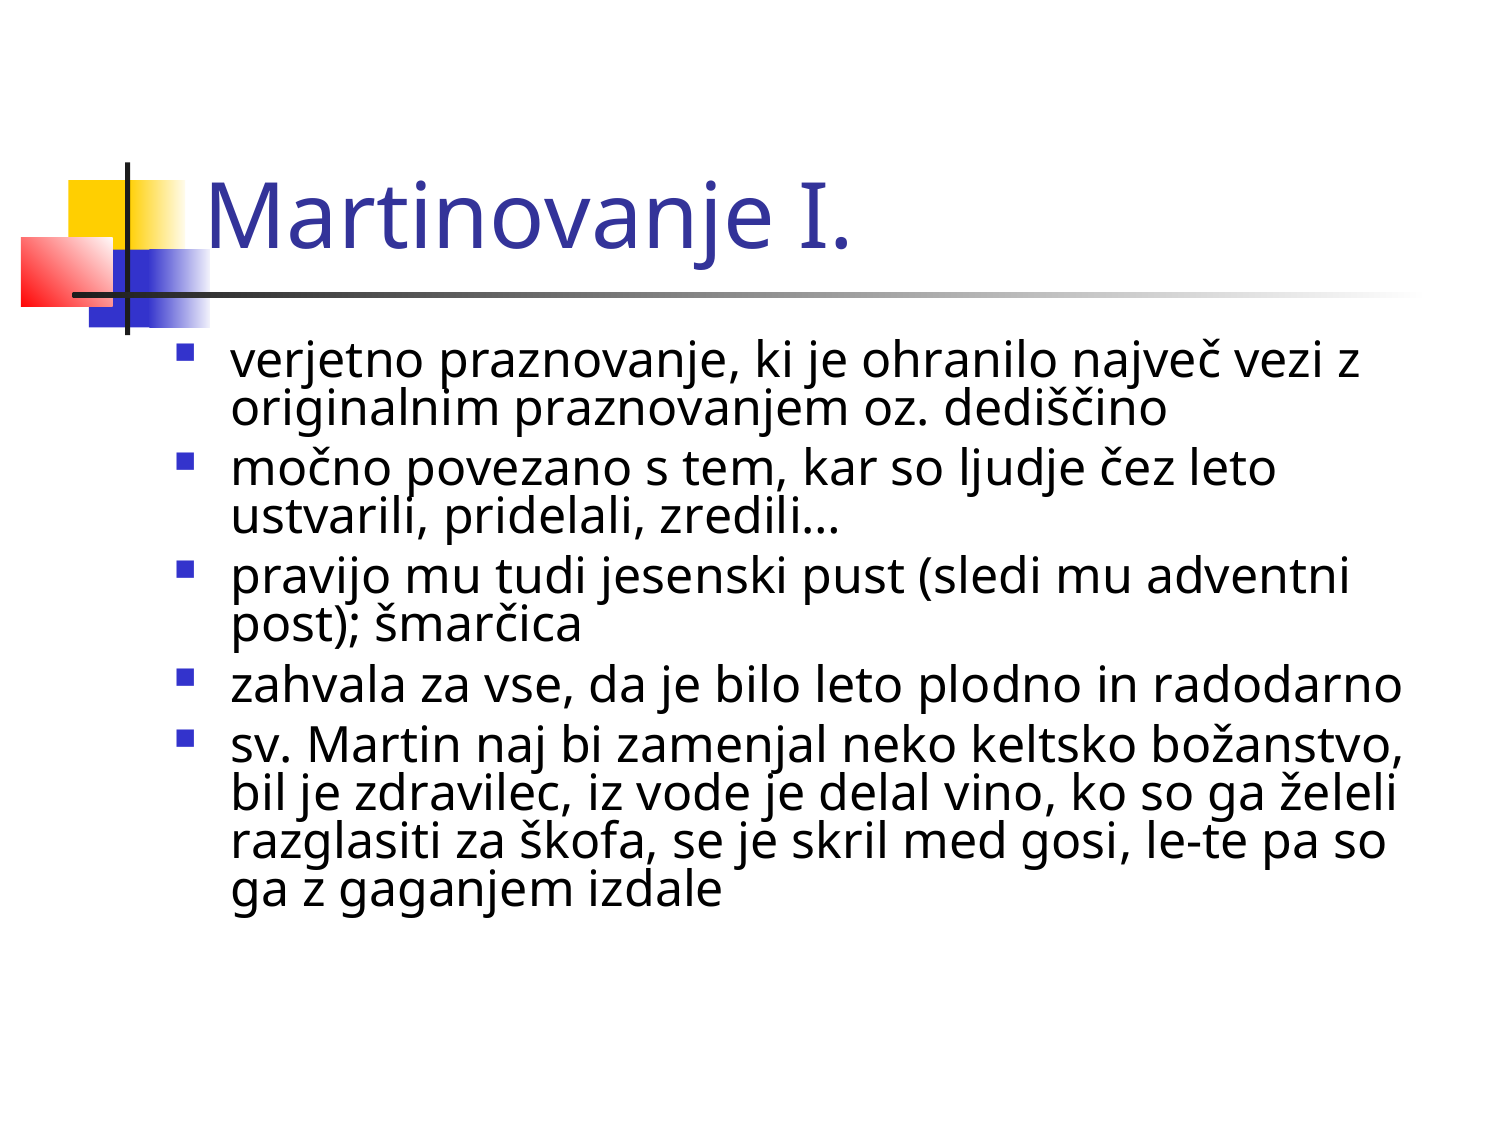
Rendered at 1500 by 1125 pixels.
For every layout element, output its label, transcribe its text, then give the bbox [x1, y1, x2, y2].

title Martinovanje I. [188, 35, 1468, 276]
list verjetno praznovanje, ki je ohranilo največ vezi z originalnim praznovanjem oz. dediščino močno povezano s tem, kar so ljudje čez leto ustvarili, pridelali, zredili… pravijo mu tudi jesenski pust (sledi mu adventni post); šmarčica zahvala za vse, da je bilo leto plodno in radodarno sv. Martin naj bi zamenjal neko keltsko božanstvo, bil je zdravilec, iz vode je delal vino, ko so ga želeli razglasiti za škofa, se je skril med gosi, le-te pa so ga z gaganjem izdale [159, 331, 1469, 1095]
